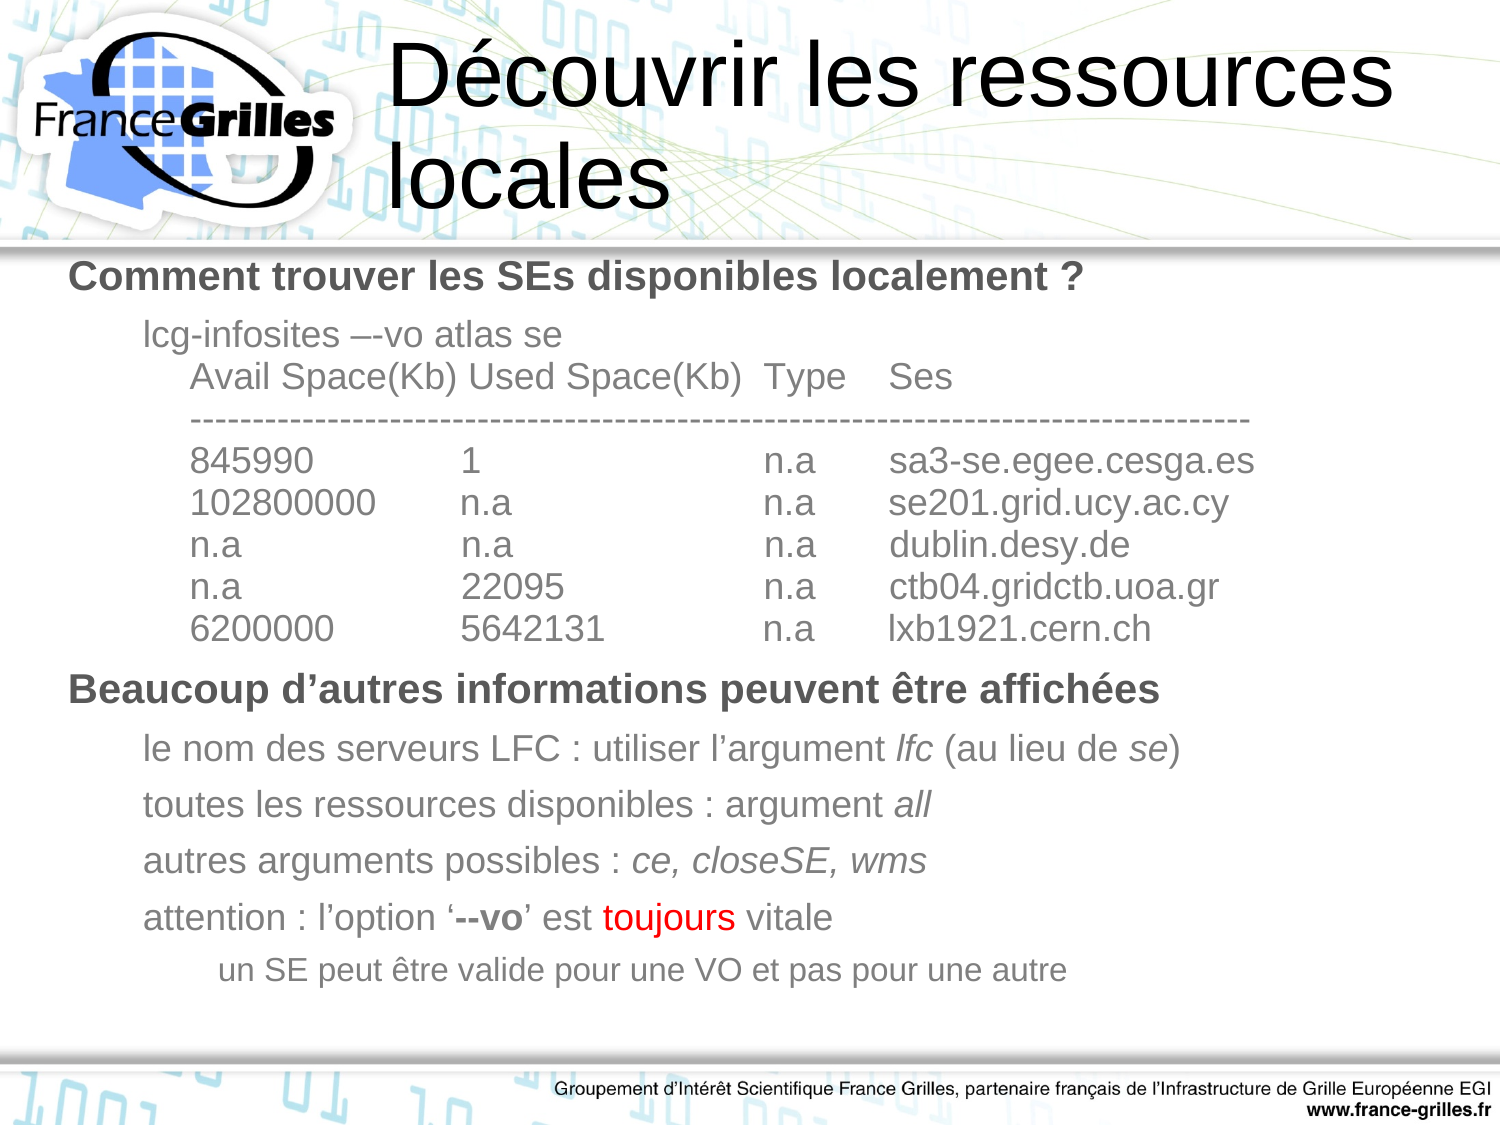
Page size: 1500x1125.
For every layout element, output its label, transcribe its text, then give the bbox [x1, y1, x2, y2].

title Découvrir les ressources locales [372, 4, 1459, 244]
picture [0, 0, 1500, 1125]
list Comment trouver les SEs disponibles localement ? lcg-infosites –-vo atlas se Avail Space(Kb) Used Space(Kb) Type Ses ------------------------------------------------------------------------------------- 845990 1 n.a sa3-se.egee.cesga.es 102800000 n.a n.a se201.grid.ucy.ac.cy n.a n.a n.a dublin.desy.de n.a 22095 n.a ctb04.gridctb.uoa.gr 6200000 5642131 n.a lxb1921.cern.ch Beaucoup d’autres informations peuvent être affichées le nom des serveurs LFC : utiliser l’argument lfc (au lieu de se) toutes les ressources disponibles : argument all autres arguments possibles : ce, closeSE, wms attention : l’option ‘--vo’ est toujours vitale un SE peut être valide pour une VO et pas pour une autre [53, 244, 1459, 1074]
